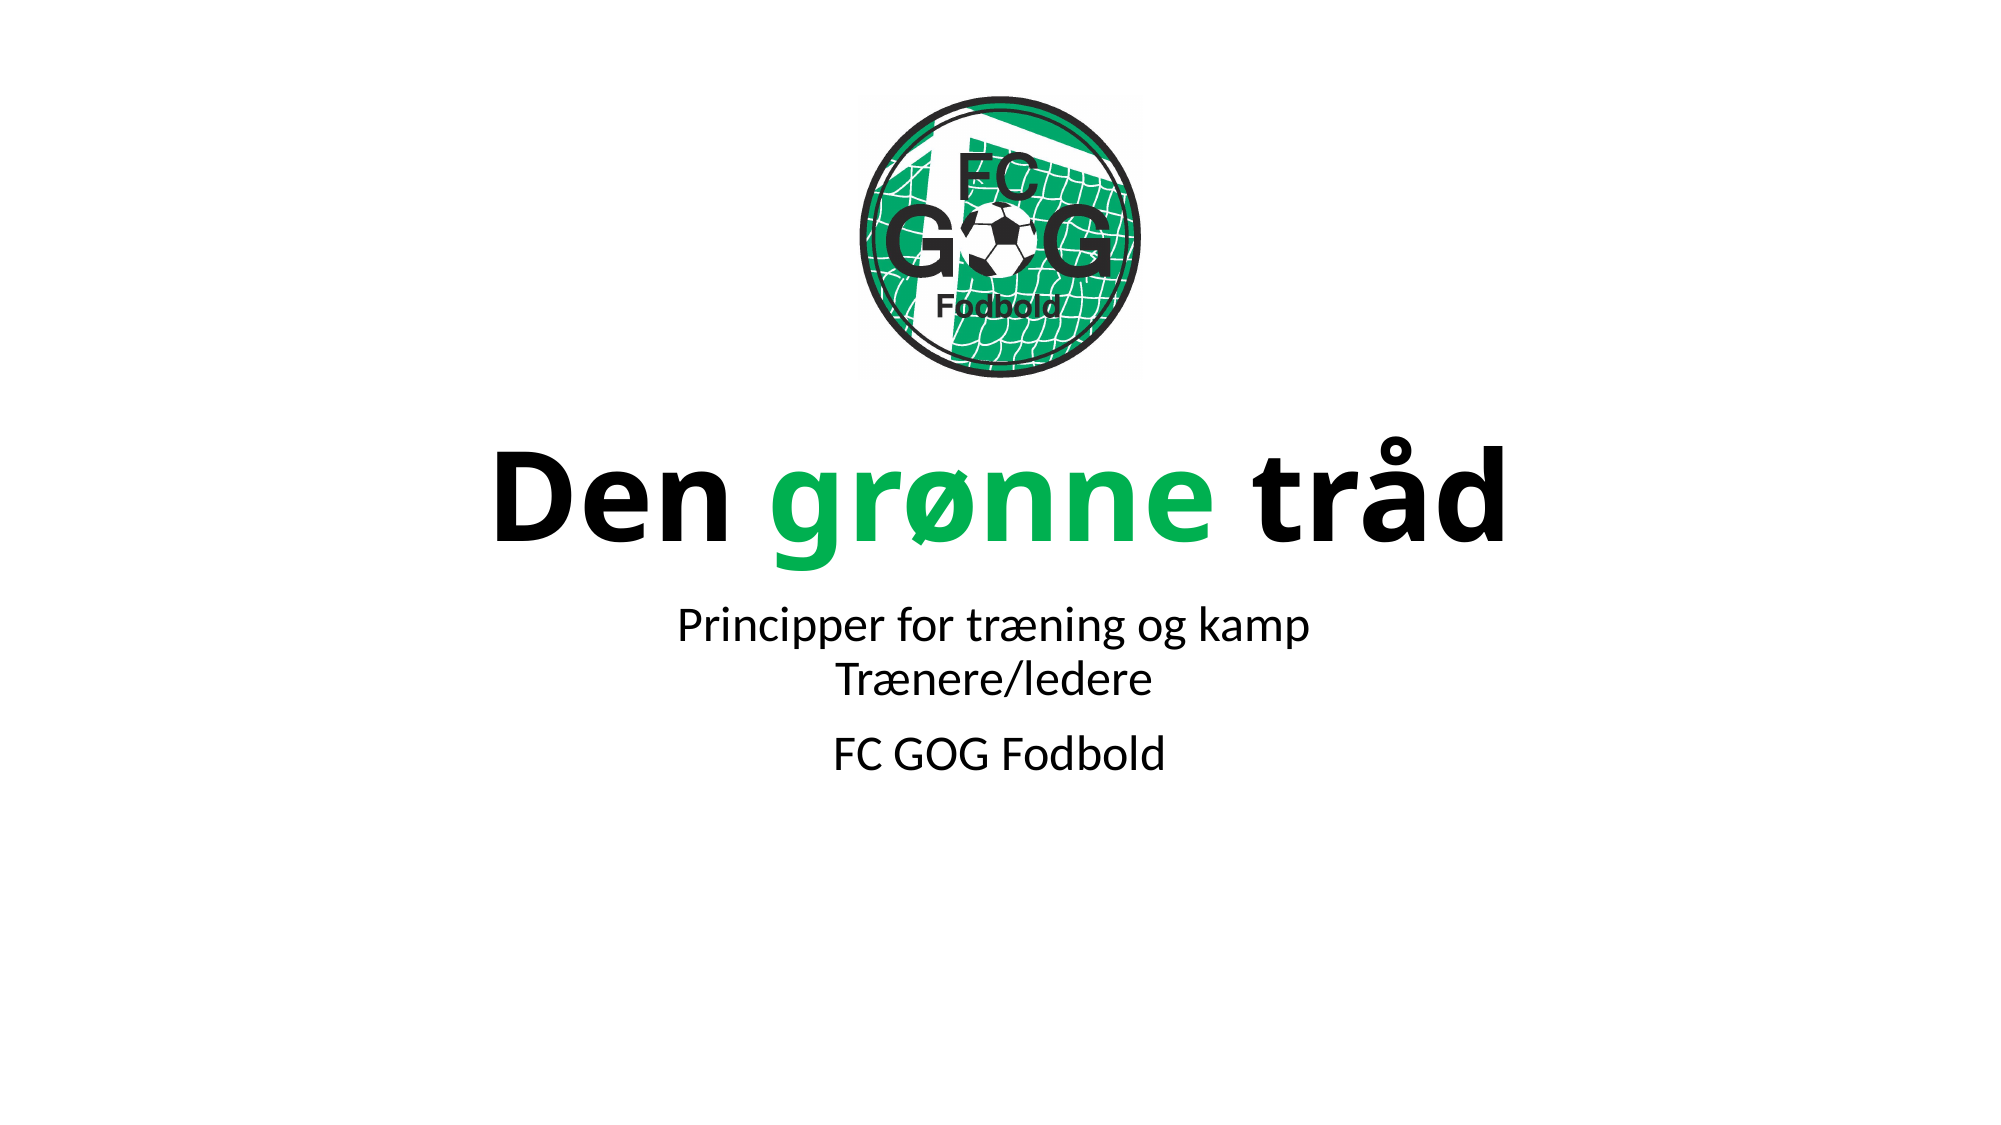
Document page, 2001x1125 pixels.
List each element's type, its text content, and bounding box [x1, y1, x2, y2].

picture [858, 95, 1143, 380]
subtitle Principper for træning og kamp Trænere/ledere FC GOG Fodbold [249, 590, 1750, 863]
title Den grønne tråd [249, 184, 1750, 576]
